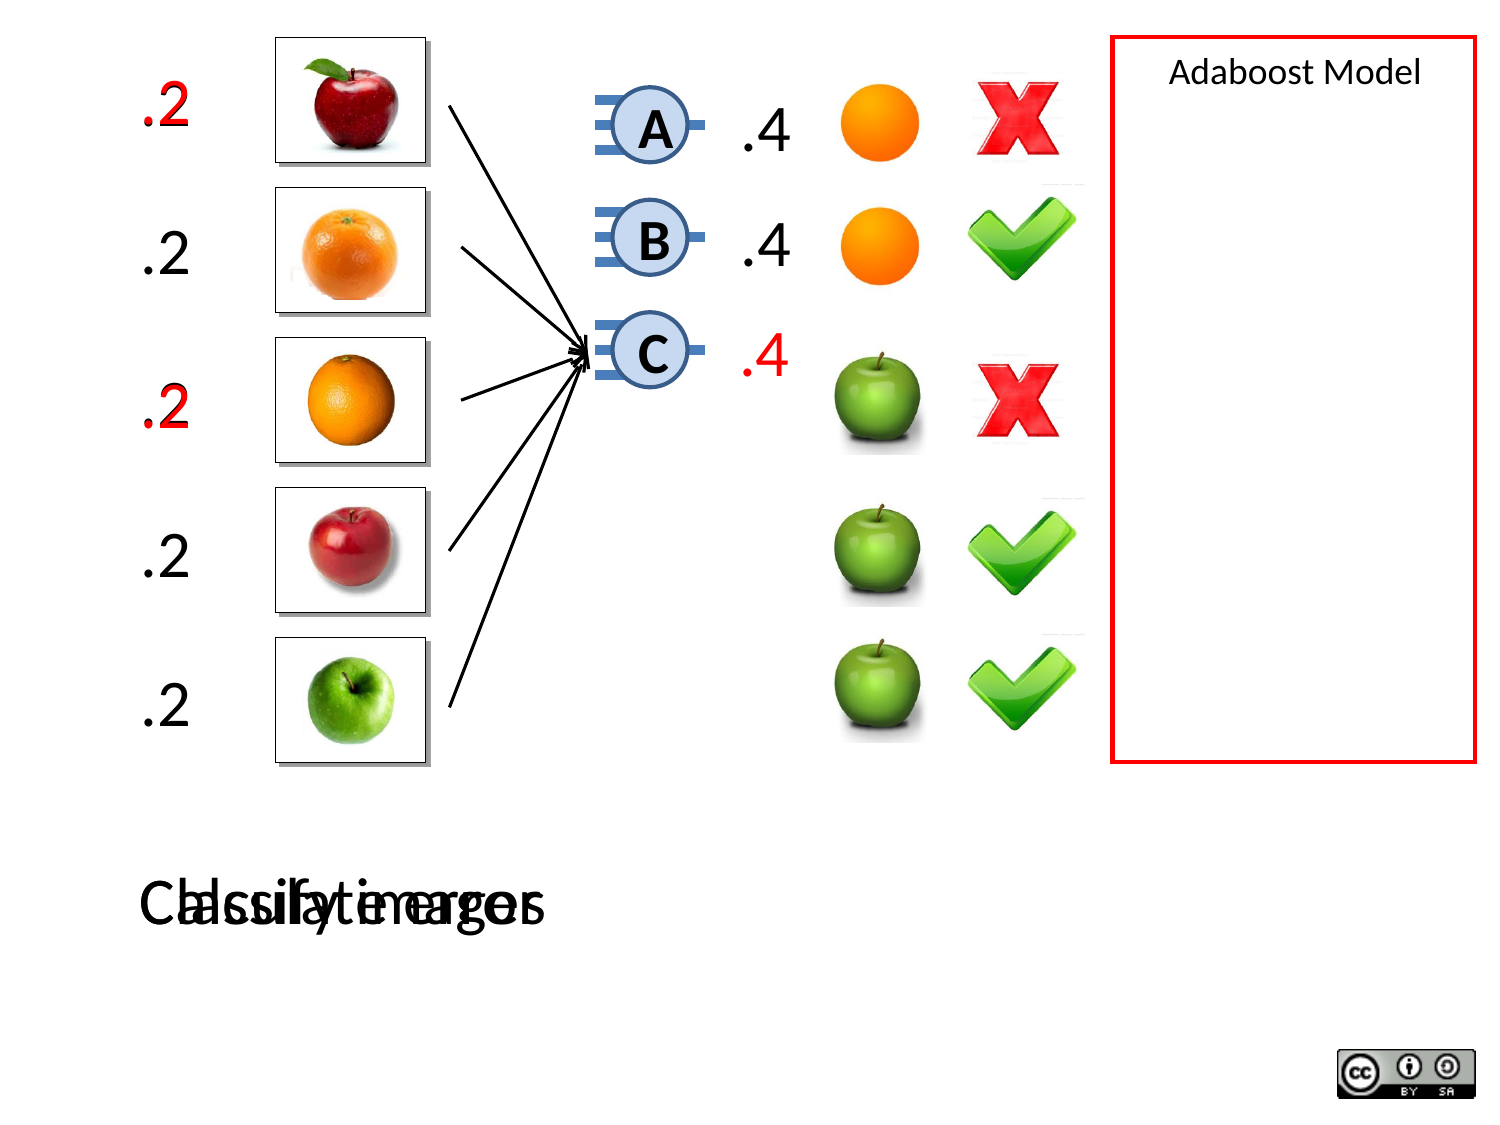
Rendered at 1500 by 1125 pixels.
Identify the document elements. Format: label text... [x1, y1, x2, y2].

text_box C [612, 312, 688, 388]
text_box [275, 187, 426, 313]
text_box .2 [125, 503, 206, 599]
picture [972, 354, 1063, 445]
text_box .4 [725, 191, 806, 288]
picture [304, 350, 397, 450]
text_box B [612, 199, 688, 275]
picture [303, 652, 398, 747]
picture [950, 183, 1085, 291]
picture [972, 72, 1063, 163]
picture [830, 632, 932, 743]
text_box .2 [125, 651, 206, 748]
picture [830, 344, 932, 455]
text_box [275, 637, 426, 763]
picture [950, 633, 1085, 741]
picture [300, 56, 401, 159]
text_box [275, 487, 426, 613]
text_box .2 [125, 49, 206, 146]
text_box .4 [725, 76, 806, 173]
picture [950, 497, 1085, 606]
text_box Adaboost Model [1114, 39, 1477, 100]
picture [1337, 1049, 1476, 1099]
text_box .2 [125, 199, 206, 296]
picture [830, 496, 932, 607]
text_box [275, 337, 426, 463]
text_box [275, 37, 426, 163]
picture [297, 497, 404, 606]
text_box Calculate error [124, 849, 901, 946]
text_box .2 [125, 354, 206, 450]
text_box .4 [724, 301, 805, 398]
text_box A [612, 87, 688, 163]
picture [836, 201, 925, 295]
picture [836, 78, 925, 171]
picture [290, 196, 411, 300]
